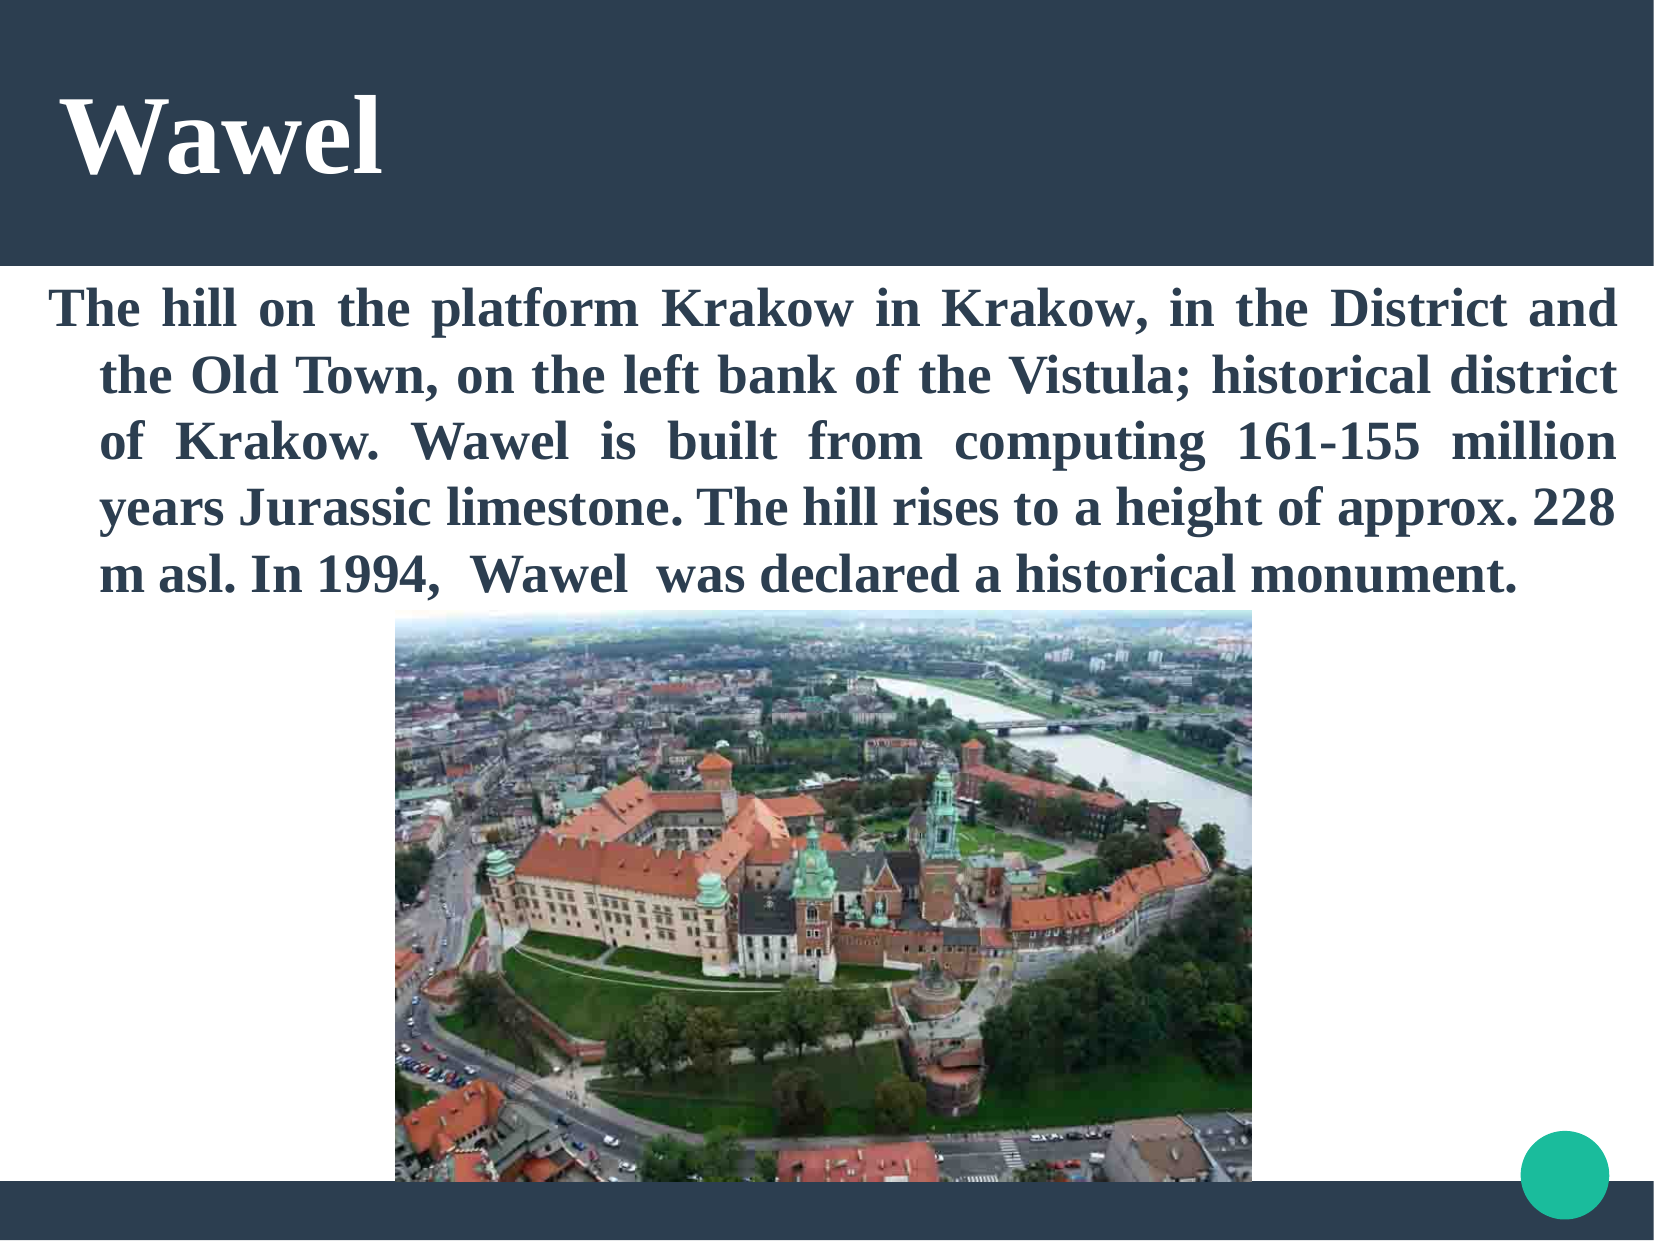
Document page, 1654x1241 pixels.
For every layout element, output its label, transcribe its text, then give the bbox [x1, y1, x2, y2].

picture [395, 610, 1252, 1182]
title Wawel [59, 49, 1595, 207]
list The hill on the platform Krakow in Krakow, in the District and the Old Town, on the left bank of the Vistula; historical district of Krakow. Wawel is built from computing 161-155 million years Jurassic limestone. The hill rises to a height of approx. 228 m asl. In 1994, Wawel was declared a historical monument. [0, 271, 1619, 626]
